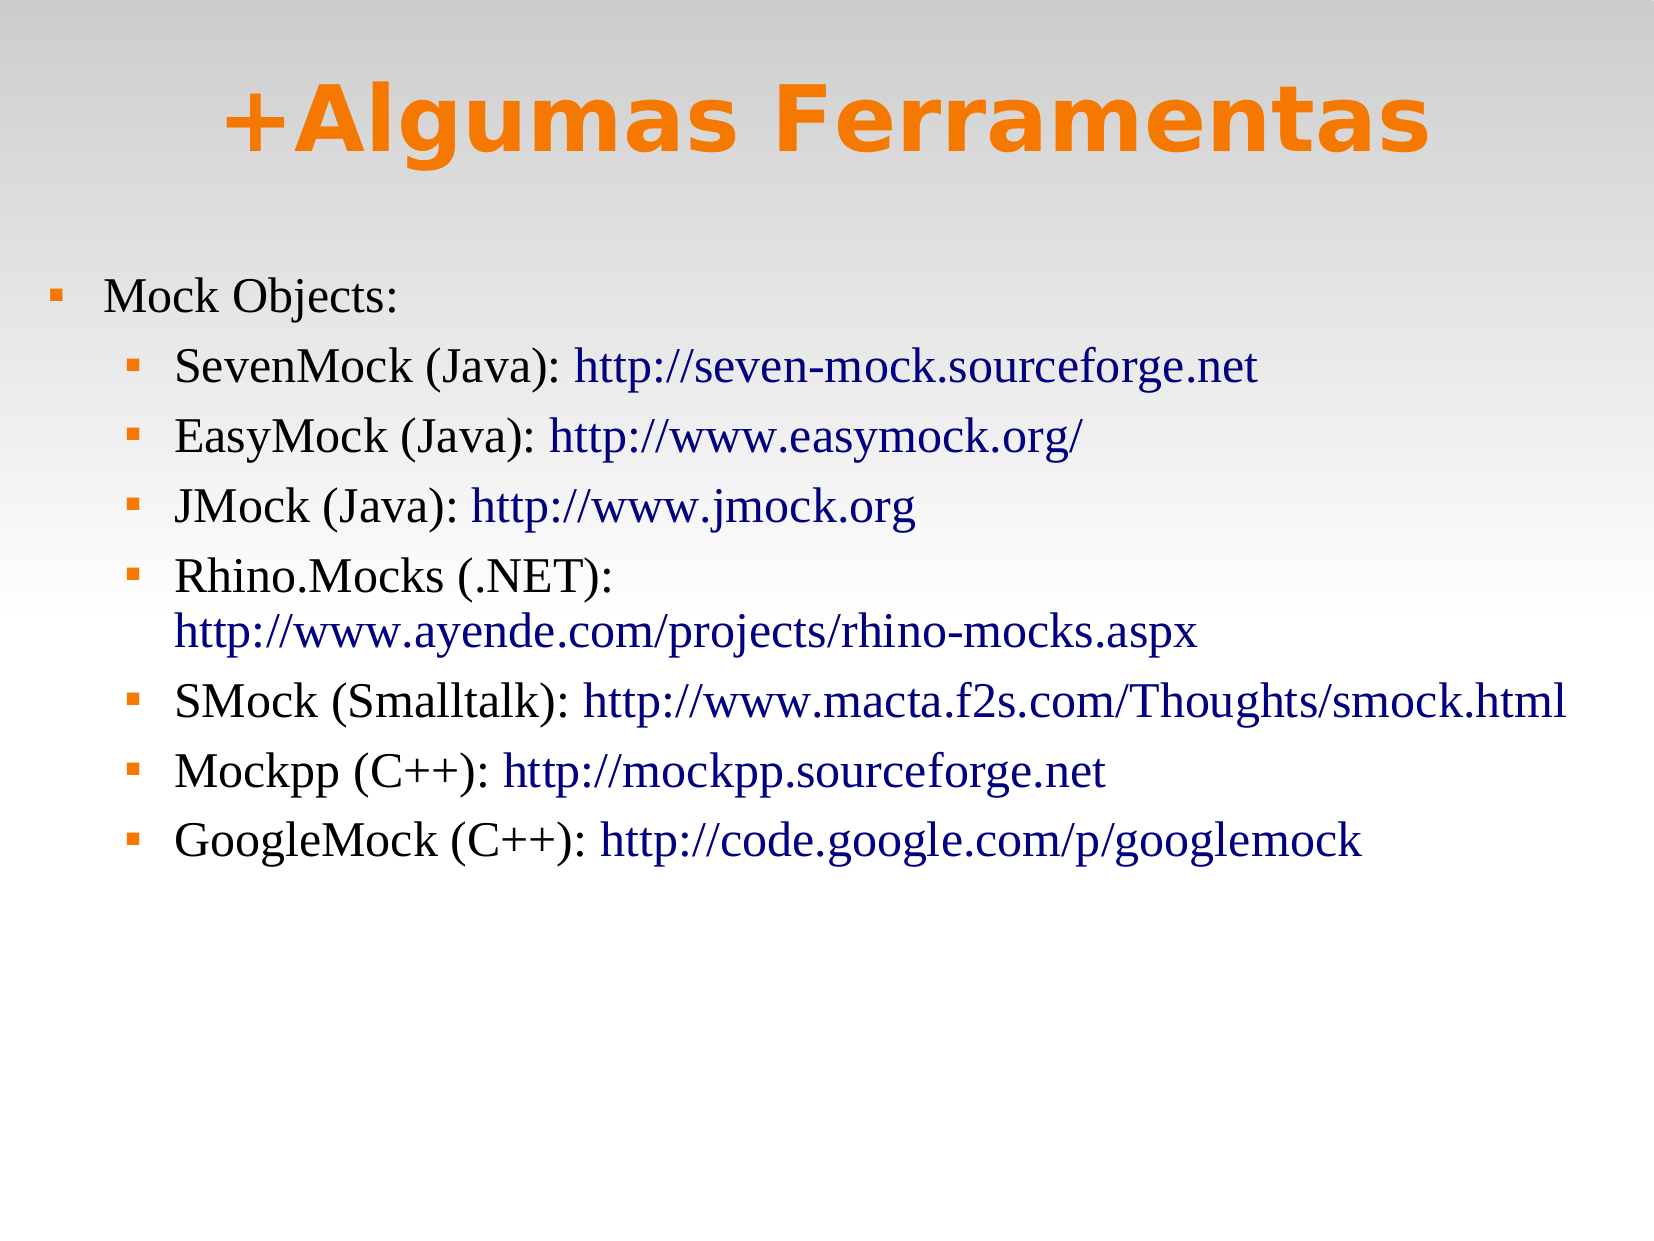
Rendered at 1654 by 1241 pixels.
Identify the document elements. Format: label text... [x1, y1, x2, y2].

title +Algumas Ferramentas [32, 42, 1619, 198]
list Mock Objects: SevenMock (Java): http://seven-mock.sourceforge.net EasyMock (Java): http://www.easymock.org/ JMock (Java): http://www.jmock.org Rhino.Mocks (.NET): http://www.ayende.com/projects/rhino-mocks.aspx SMock (Smalltalk): http://www.macta.f2s.com/Thoughts/smock.html Mockpp (C++): http://mockpp.sourceforge.net GoogleMock (C++): http://code.google.com/p/googlemock [32, 268, 1619, 1182]
